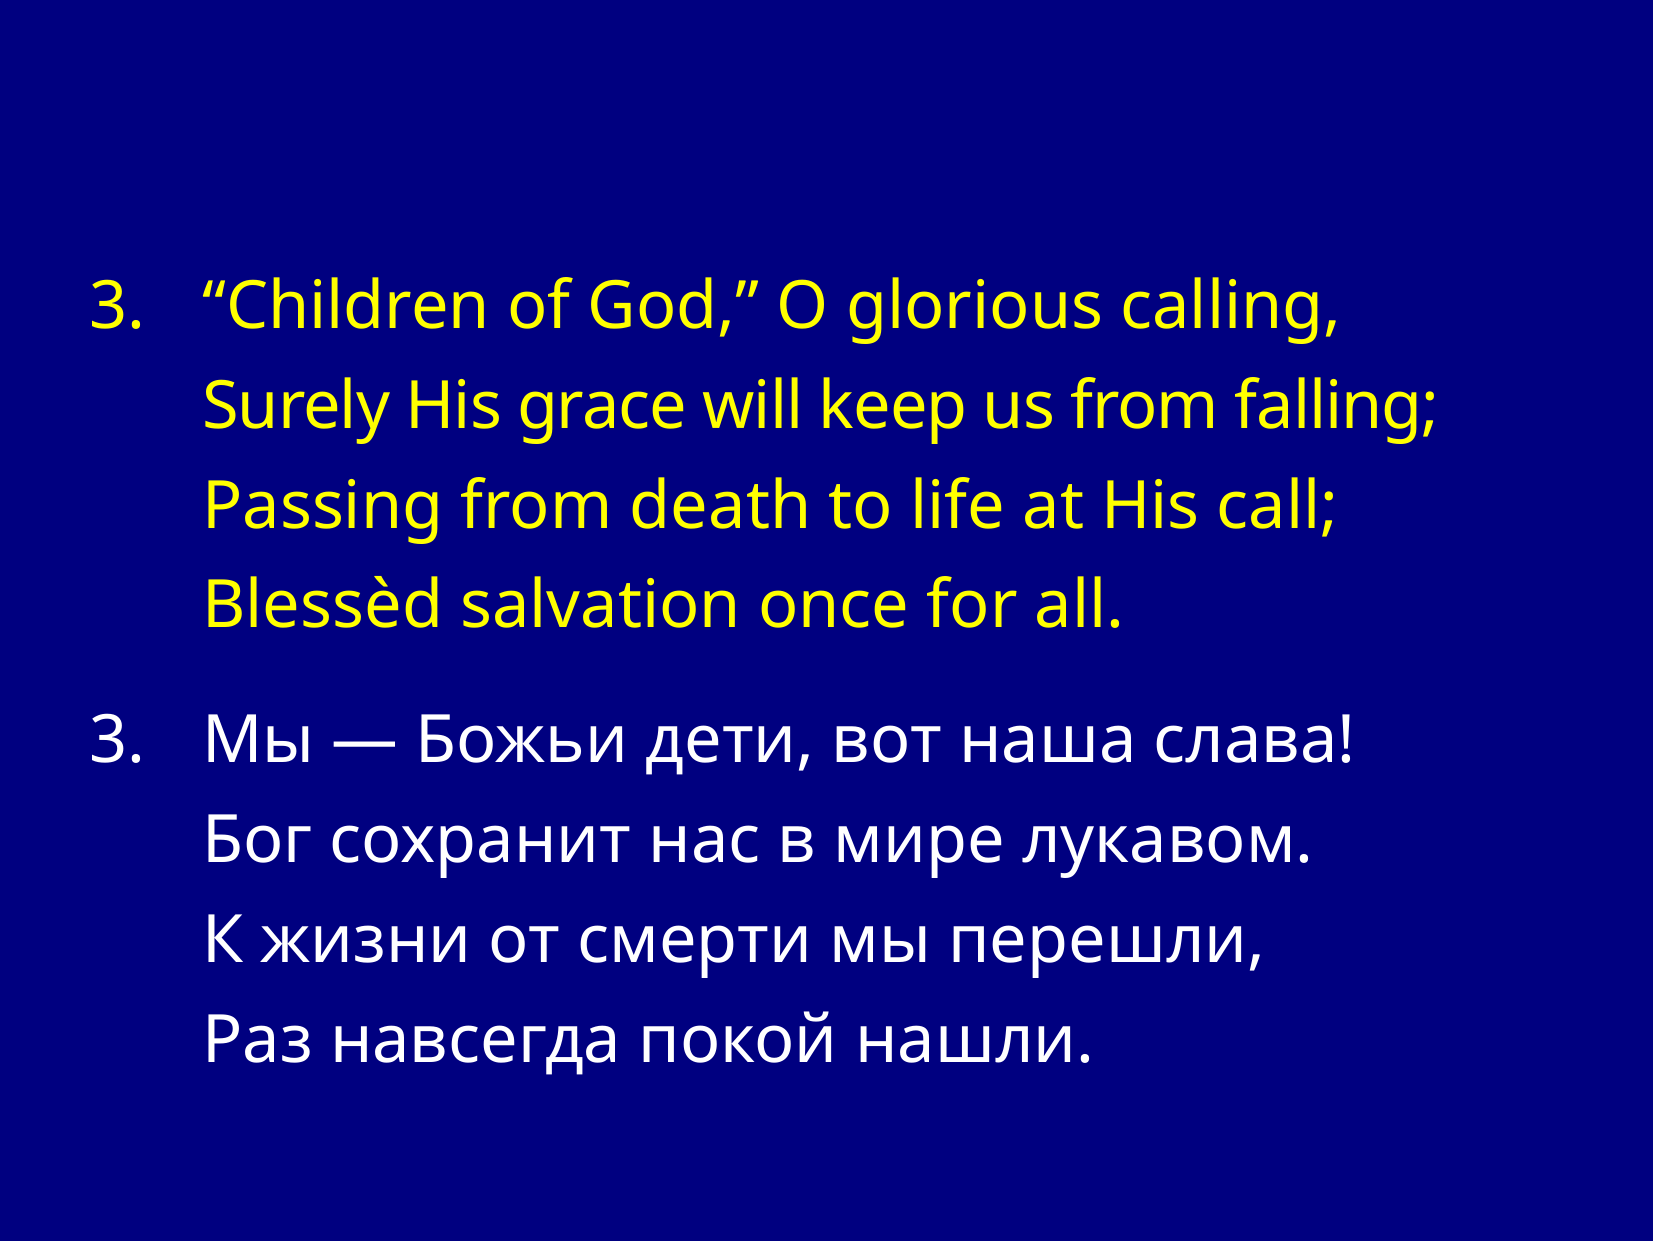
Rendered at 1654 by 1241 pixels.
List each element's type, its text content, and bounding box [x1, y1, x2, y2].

text_box 3. “Children of God,” O glorious calling, Surely His grace will keep us from falling; Passing from death to life at His call; Blessèd salvation once for all. [75, 150, 1653, 638]
text_box 3. Мы — Божьи дети, вот наша слава! Бог сохранит нас в мире лукавом. К жизни от смерти мы перешли, Раз навсегда покой нашли. [75, 675, 1576, 1163]
